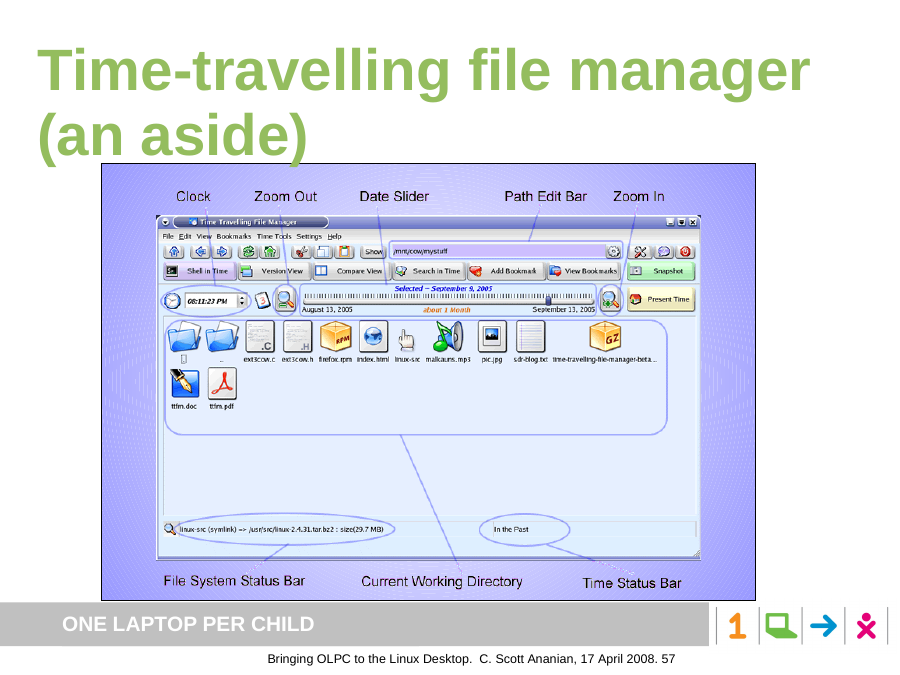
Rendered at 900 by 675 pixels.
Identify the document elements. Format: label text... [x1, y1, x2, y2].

picture [156, 172, 701, 601]
picture [709, 598, 897, 654]
text_box [101, 168, 756, 601]
title Time-travelling file manager (an aside) [37, 37, 856, 168]
